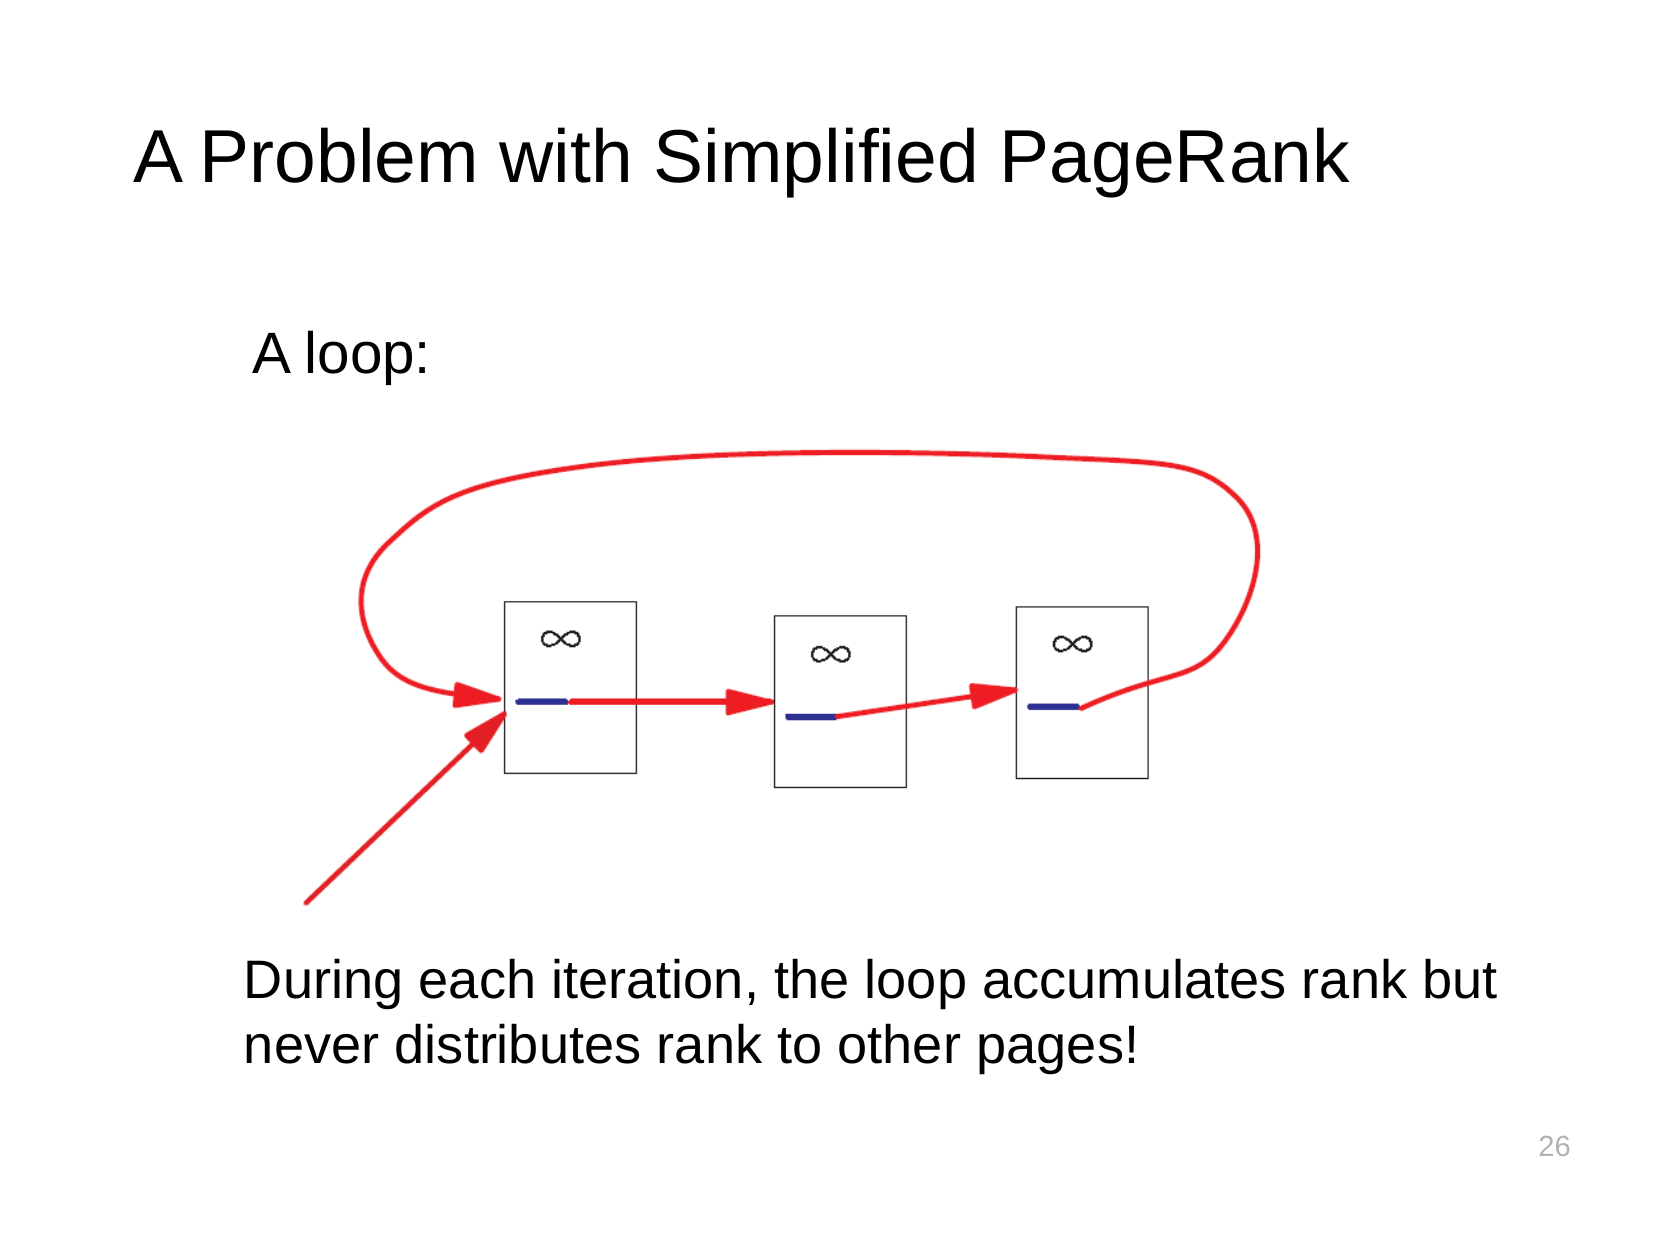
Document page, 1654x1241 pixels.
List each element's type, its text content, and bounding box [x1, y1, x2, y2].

text_box A loop: [237, 307, 447, 393]
picture [261, 413, 1282, 924]
title A Problem with Simplified PageRank [82, 49, 1571, 257]
text_box During each iteration, the loop accumulates rank but never distributes rank to other pages! [229, 936, 1622, 1083]
